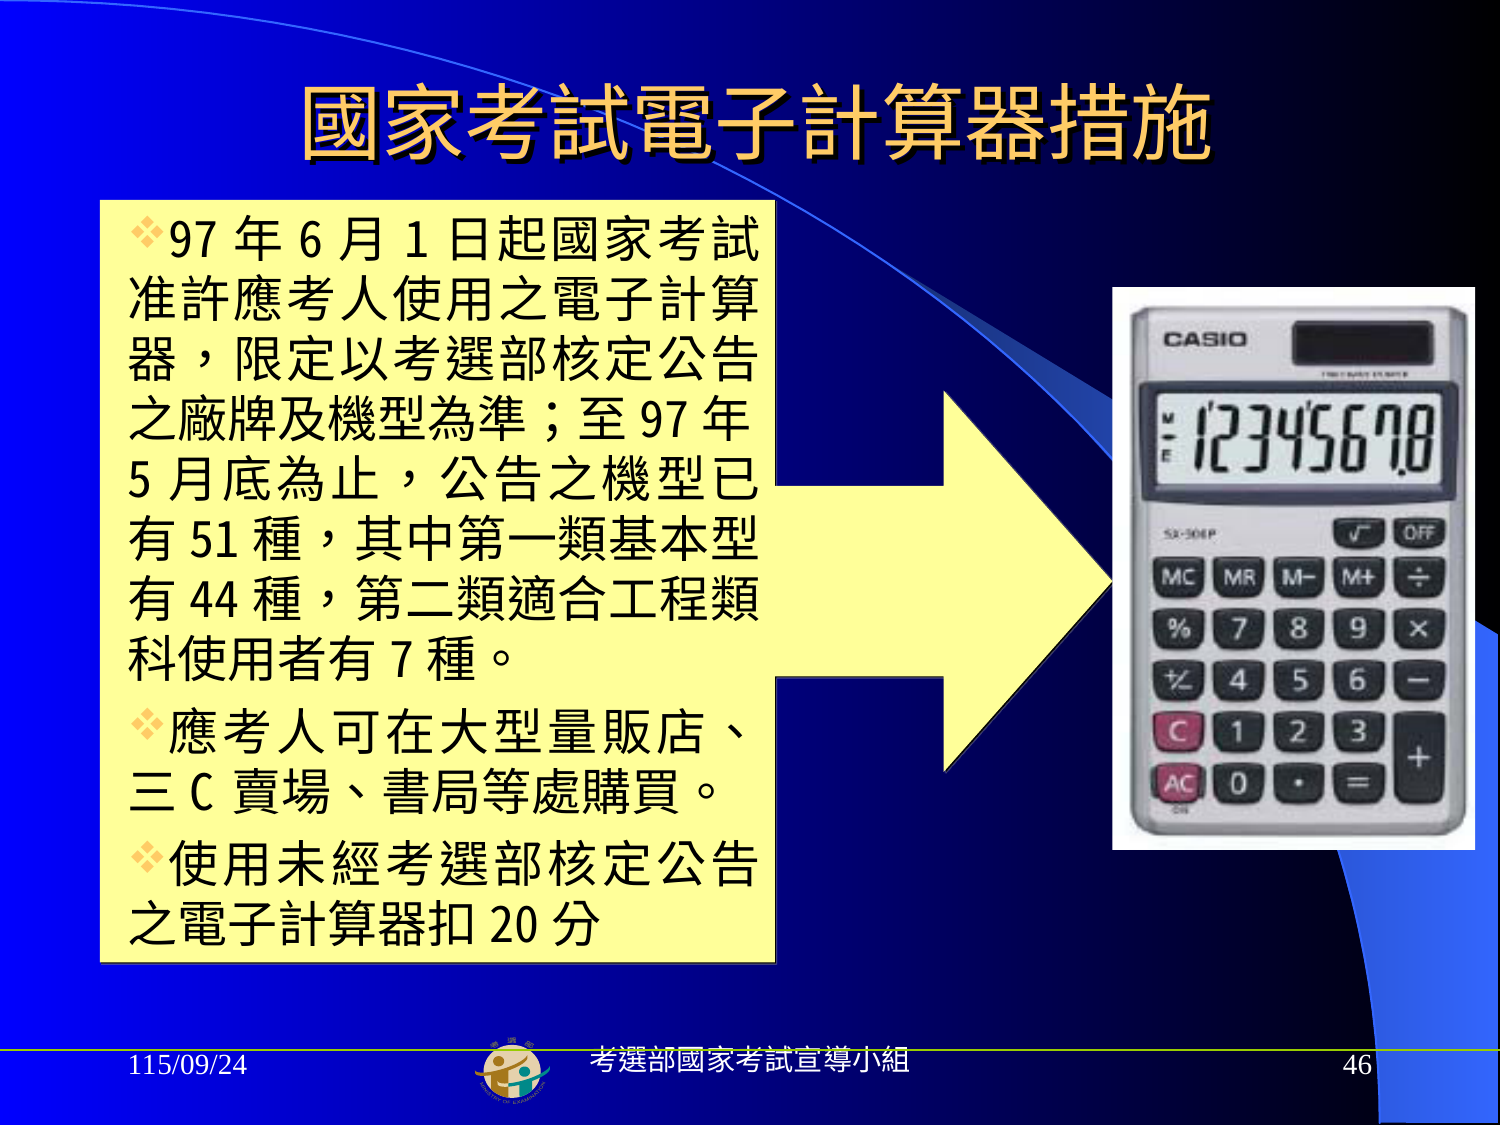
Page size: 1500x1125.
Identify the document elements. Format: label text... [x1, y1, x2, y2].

text_box [776, 390, 1112, 772]
text_box 97年6月1日起國家考試准許應考人使用之電子計算器，限定以考選部核定公告之廠牌及機型為準；至97年5月底為止，公告之機型已有51種，其中第一類基本型有44種，第二類適合工程類科使用者有7種。 應考人可在大型量販店、三C賣場、書局等處購買。 使用未經考選部核定公告之電子計算器扣20分 [112, 200, 776, 1052]
text_box 國家考試電子計算器措施 [249, 62, 1263, 178]
text_box [99, 199, 775, 963]
picture [1112, 287, 1476, 850]
